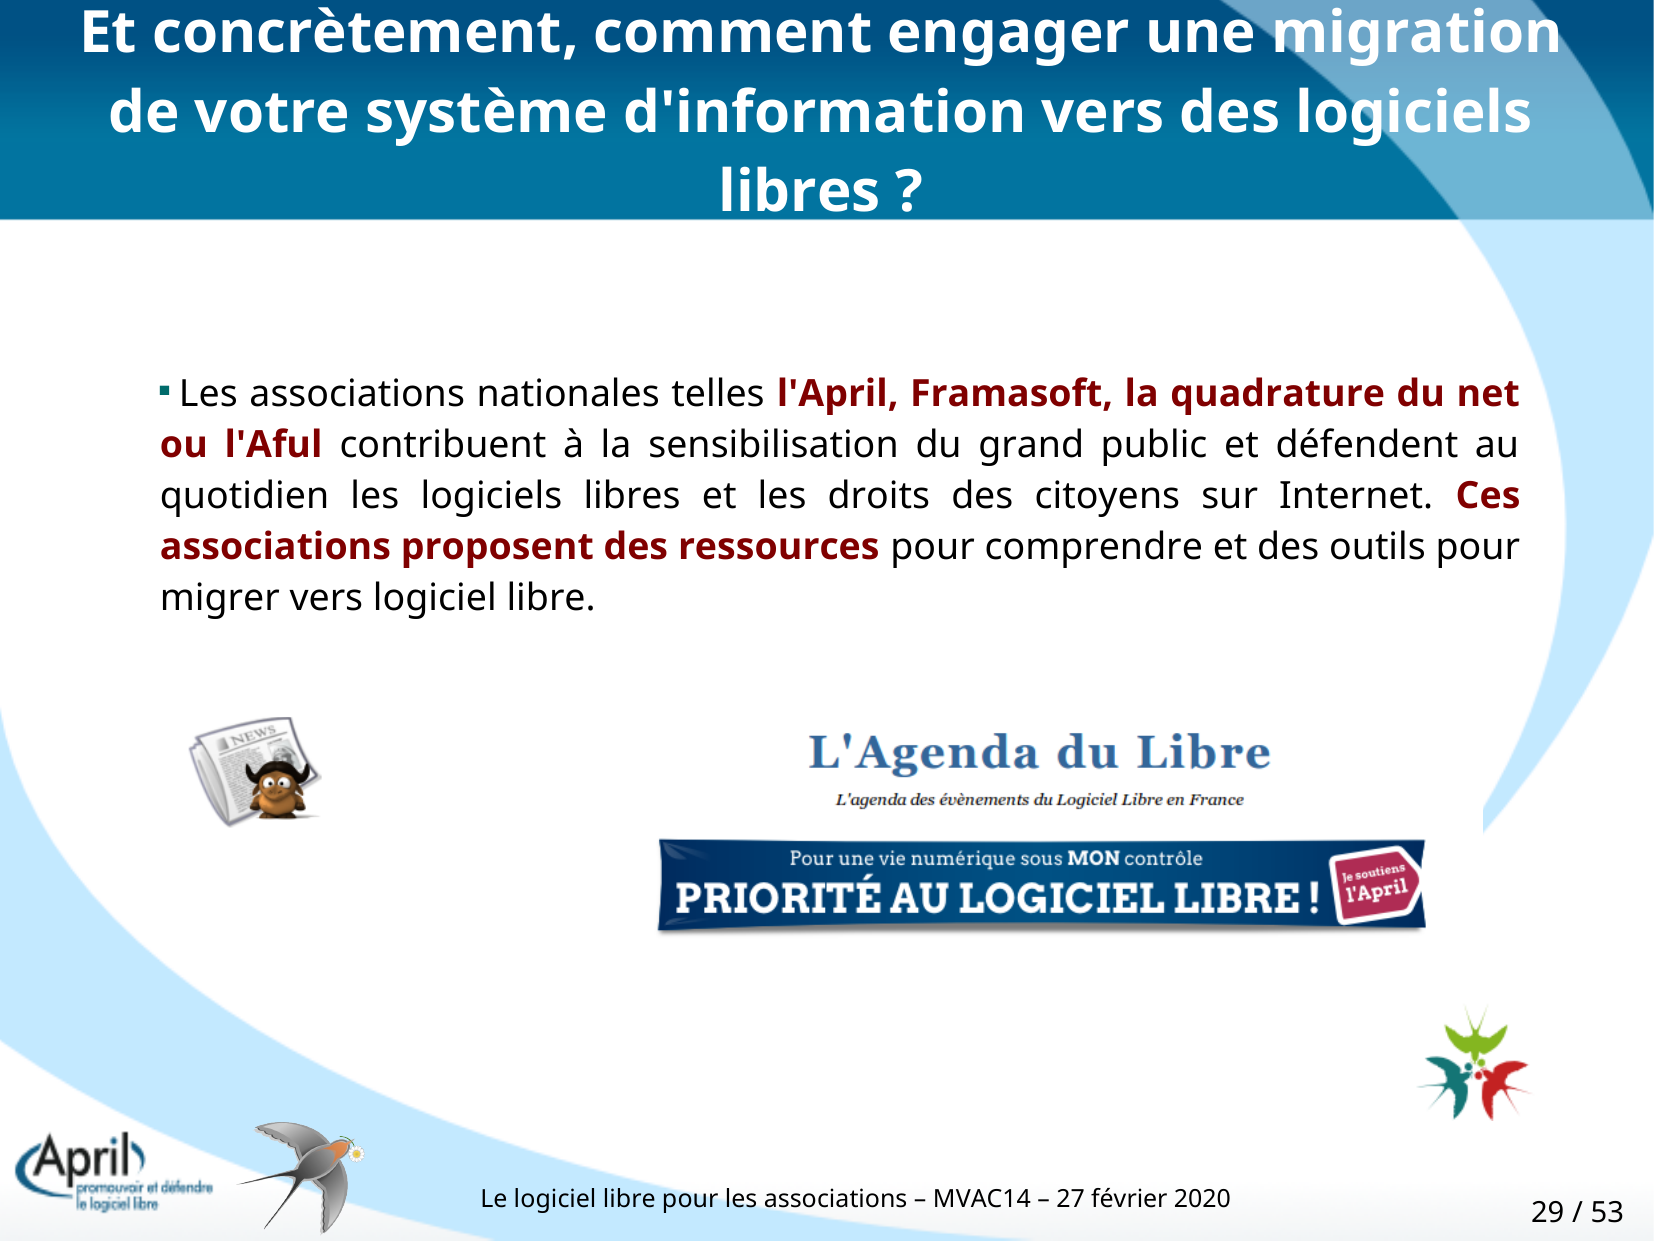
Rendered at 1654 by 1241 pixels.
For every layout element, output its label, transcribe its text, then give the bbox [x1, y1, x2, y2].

title Et concrètement, comment engager une migration de votre système d'information vers des logiciels libres ? [76, 5, 1565, 213]
picture [0, 0, 1654, 1241]
text_box Les associations nationales telles l'April, Framasoft, la quadrature du net ou l'Aful contribuent à la sensibilisation du grand public et défendent au quotidien les logiciels libres et les droits des citoyens sur Internet. Ces associations proposent des ressources pour comprendre et des outils pour migrer vers logiciel libre. [145, 265, 1536, 938]
